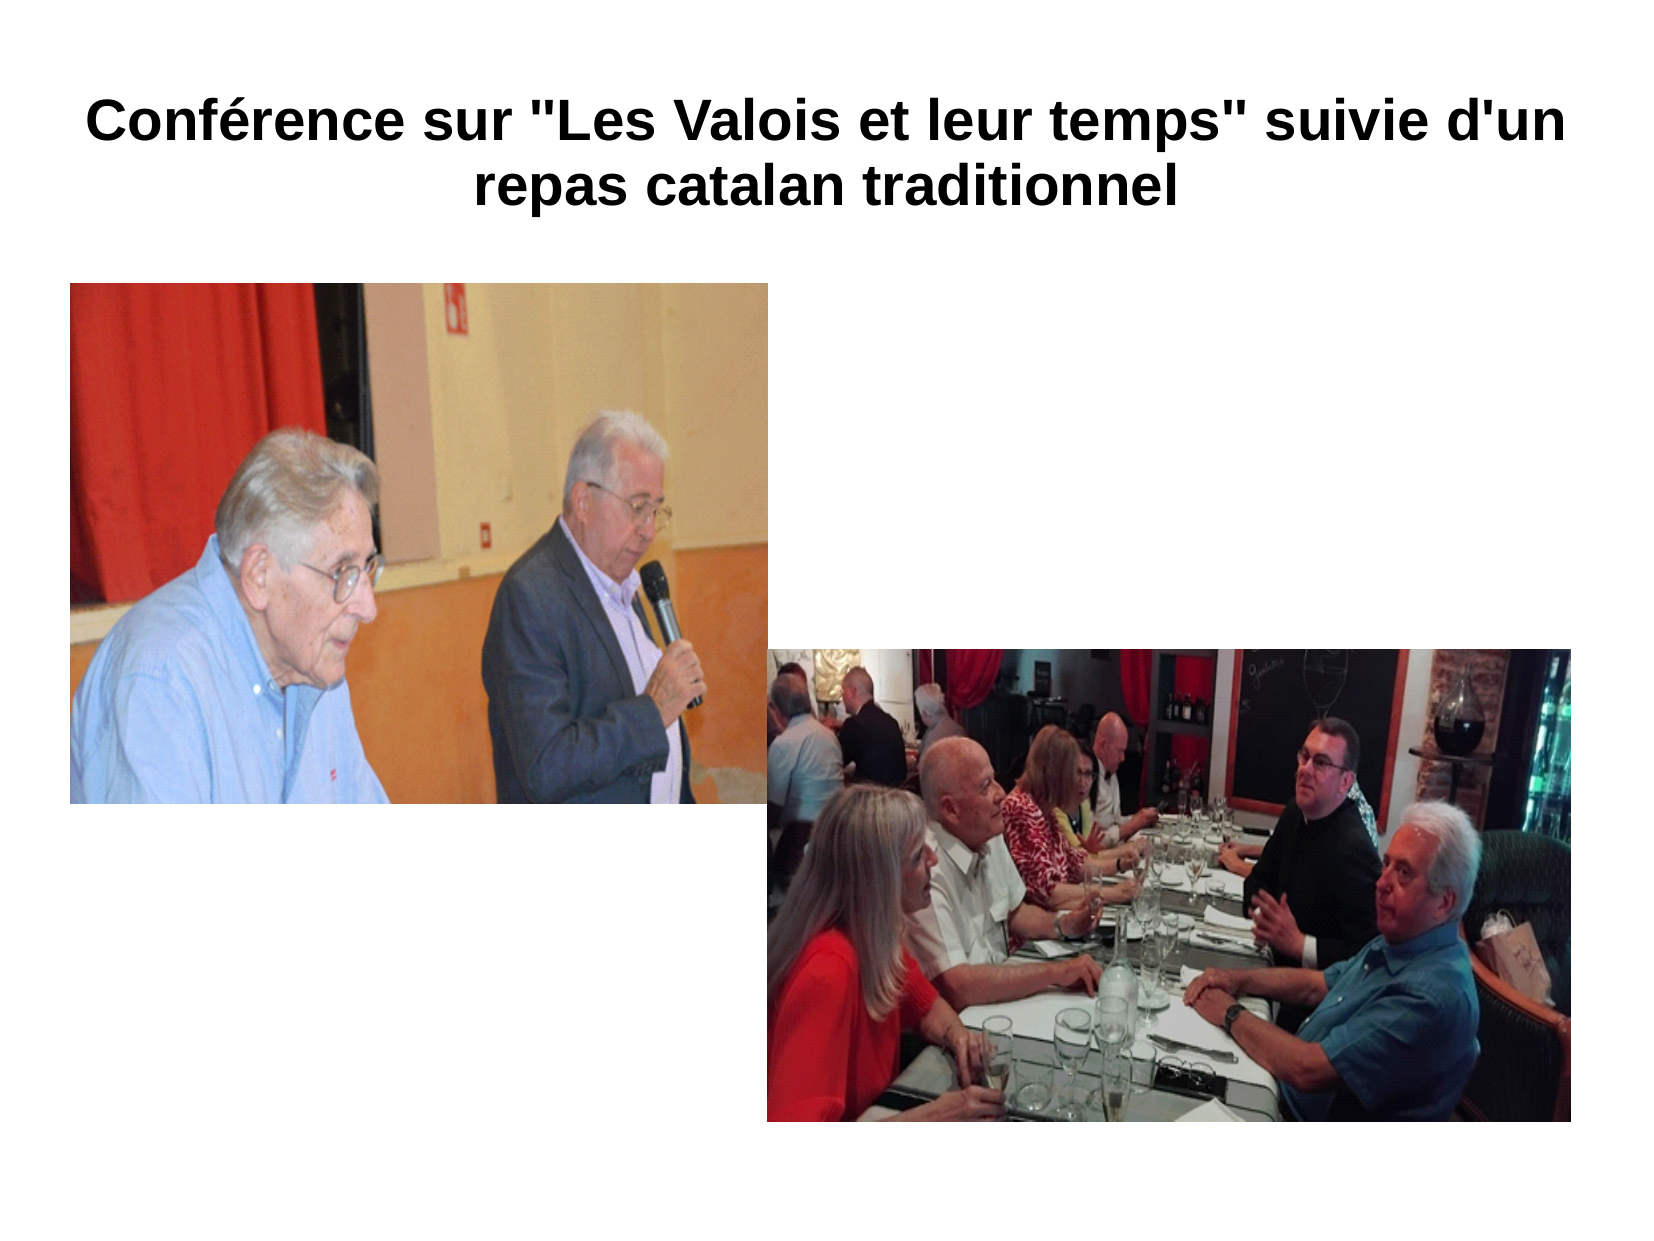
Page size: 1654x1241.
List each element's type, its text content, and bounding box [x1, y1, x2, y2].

picture [70, 283, 1571, 1123]
title Conférence sur ''Les Valois et leur temps'' suivie d'un repas catalan traditionnel [82, 49, 1571, 257]
